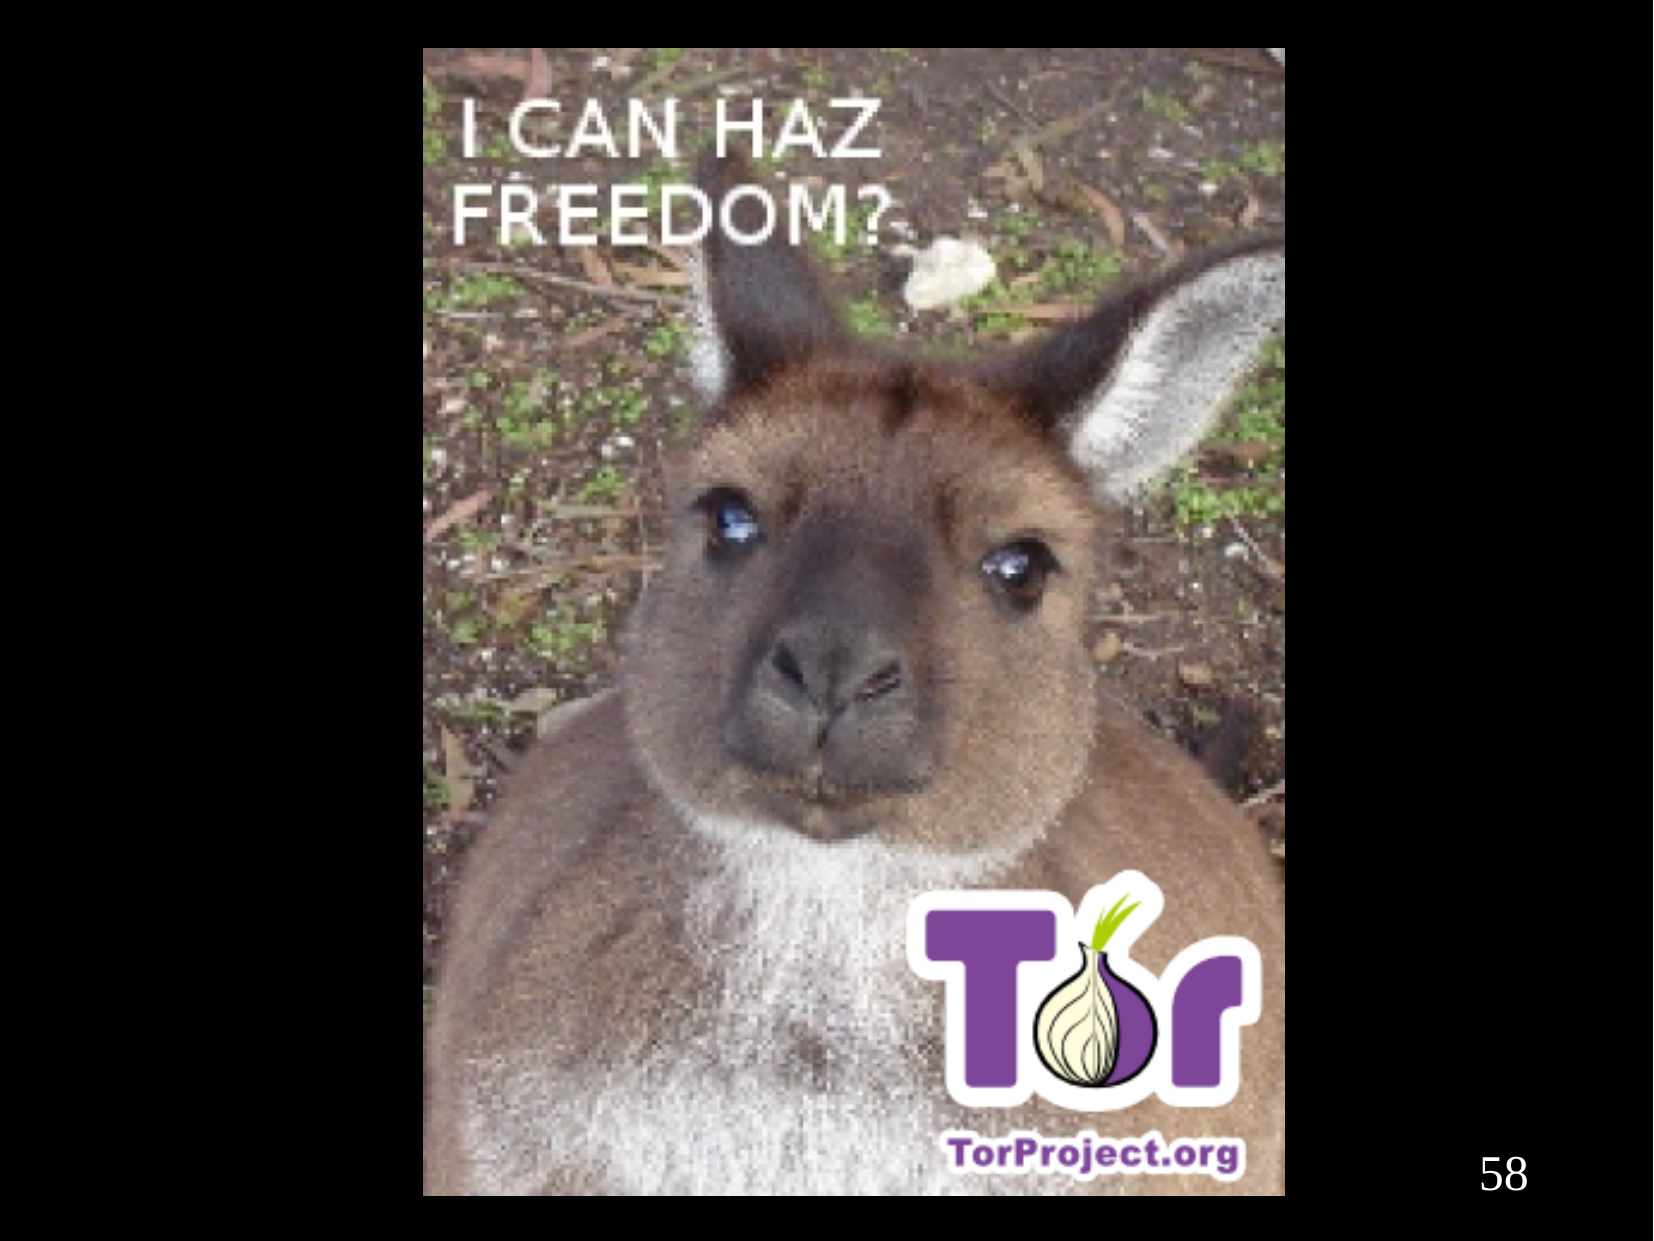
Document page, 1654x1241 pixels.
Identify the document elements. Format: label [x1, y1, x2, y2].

picture [423, 48, 1285, 1197]
